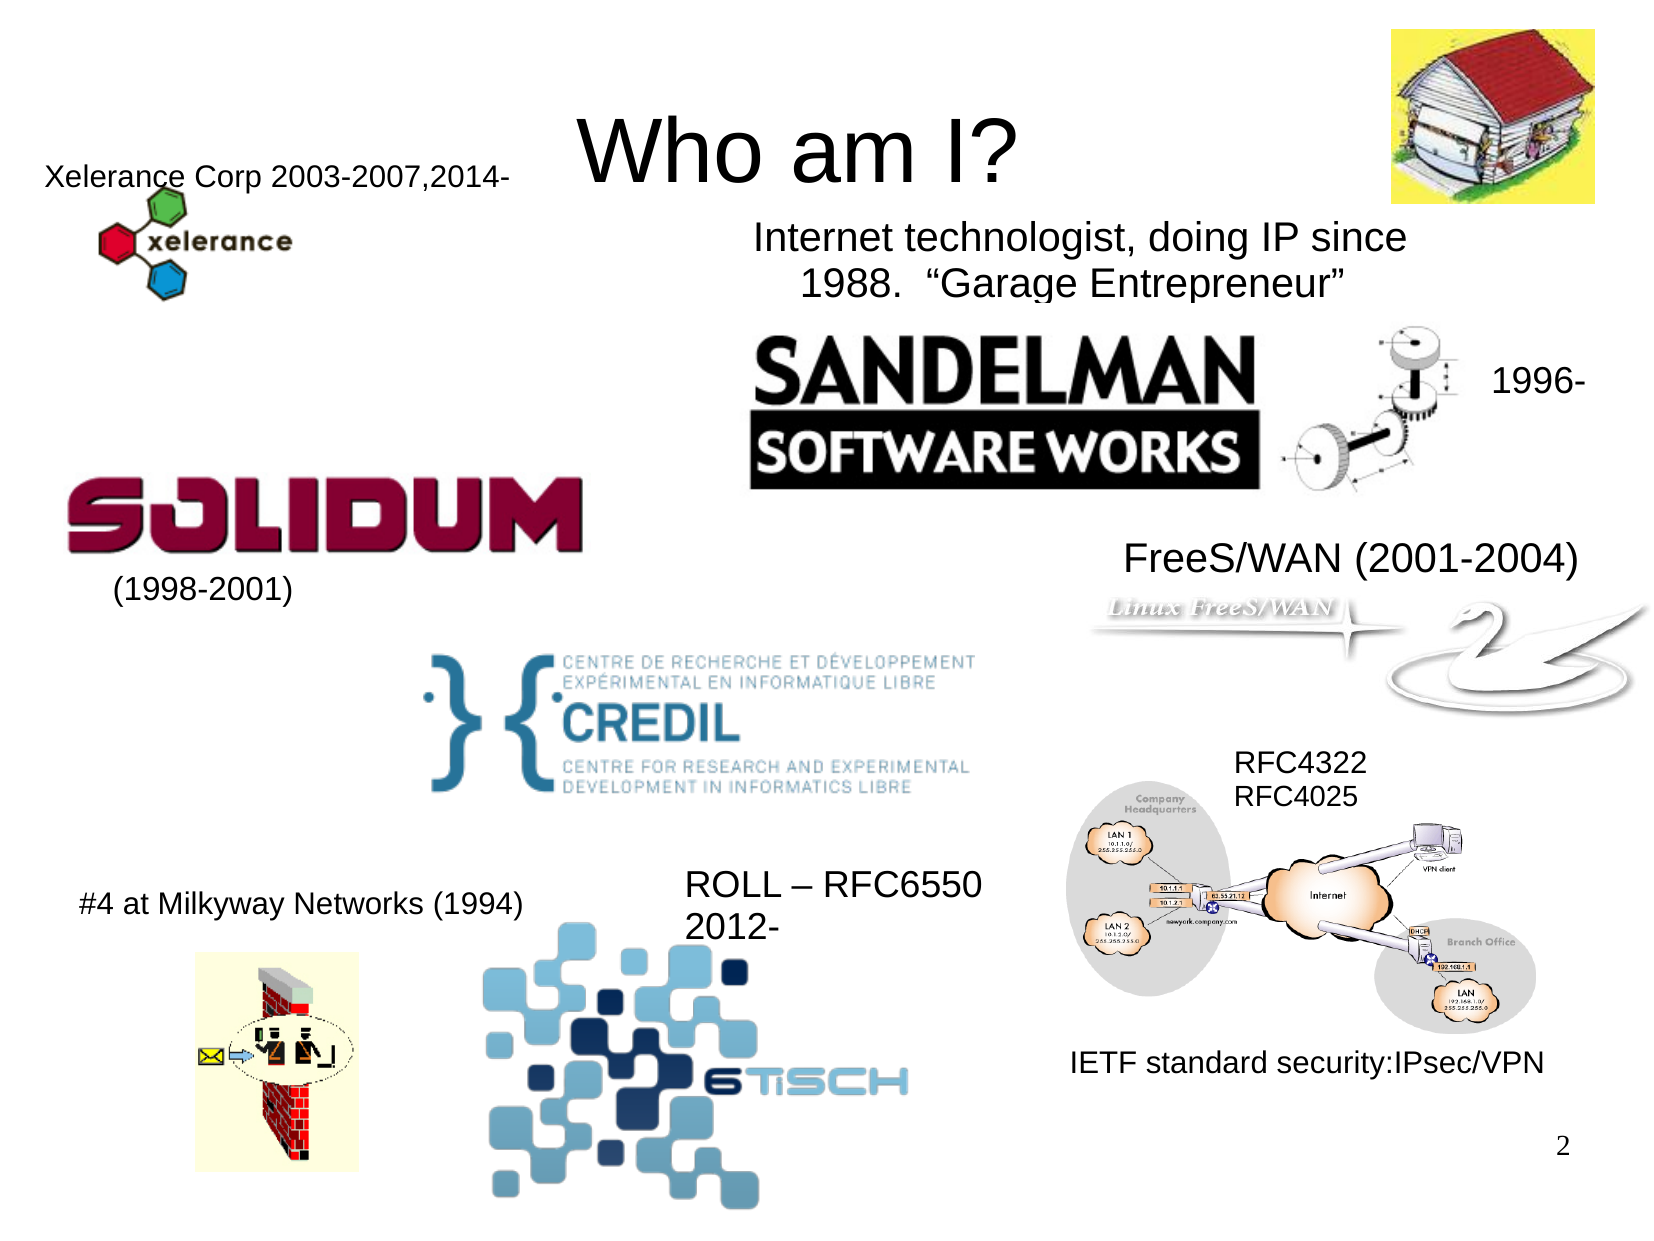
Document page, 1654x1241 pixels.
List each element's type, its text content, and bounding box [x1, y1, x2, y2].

picture [1066, 781, 1536, 1034]
text_box #4 at Milkyway Networks (1994) [64, 878, 632, 934]
text_box IETF standard security:IPsec/VPN [1054, 1037, 1654, 1093]
text_box RFC4322 RFC4025 [1219, 738, 1477, 821]
picture [63, 472, 591, 562]
text_box ROLL – RFC6550 2012- [669, 856, 998, 956]
picture [723, 303, 1506, 502]
text_box Internet technologist, doing IP since 1988. “Garage Entrepreneur” [738, 206, 1506, 303]
title Who am I? [88, 88, 1391, 202]
text_box Xelerance Corp 2003-2007,2014- [29, 152, 526, 207]
picture [422, 649, 975, 800]
picture [1391, 29, 1595, 204]
text_box 1996- [1476, 352, 1602, 409]
picture [88, 207, 305, 310]
text_box (1998-2001) [97, 562, 621, 621]
picture [476, 915, 916, 1217]
text_box FreeS/WAN (2001-2004) [1108, 527, 1595, 591]
picture [195, 952, 359, 1172]
picture [1062, 575, 1654, 739]
